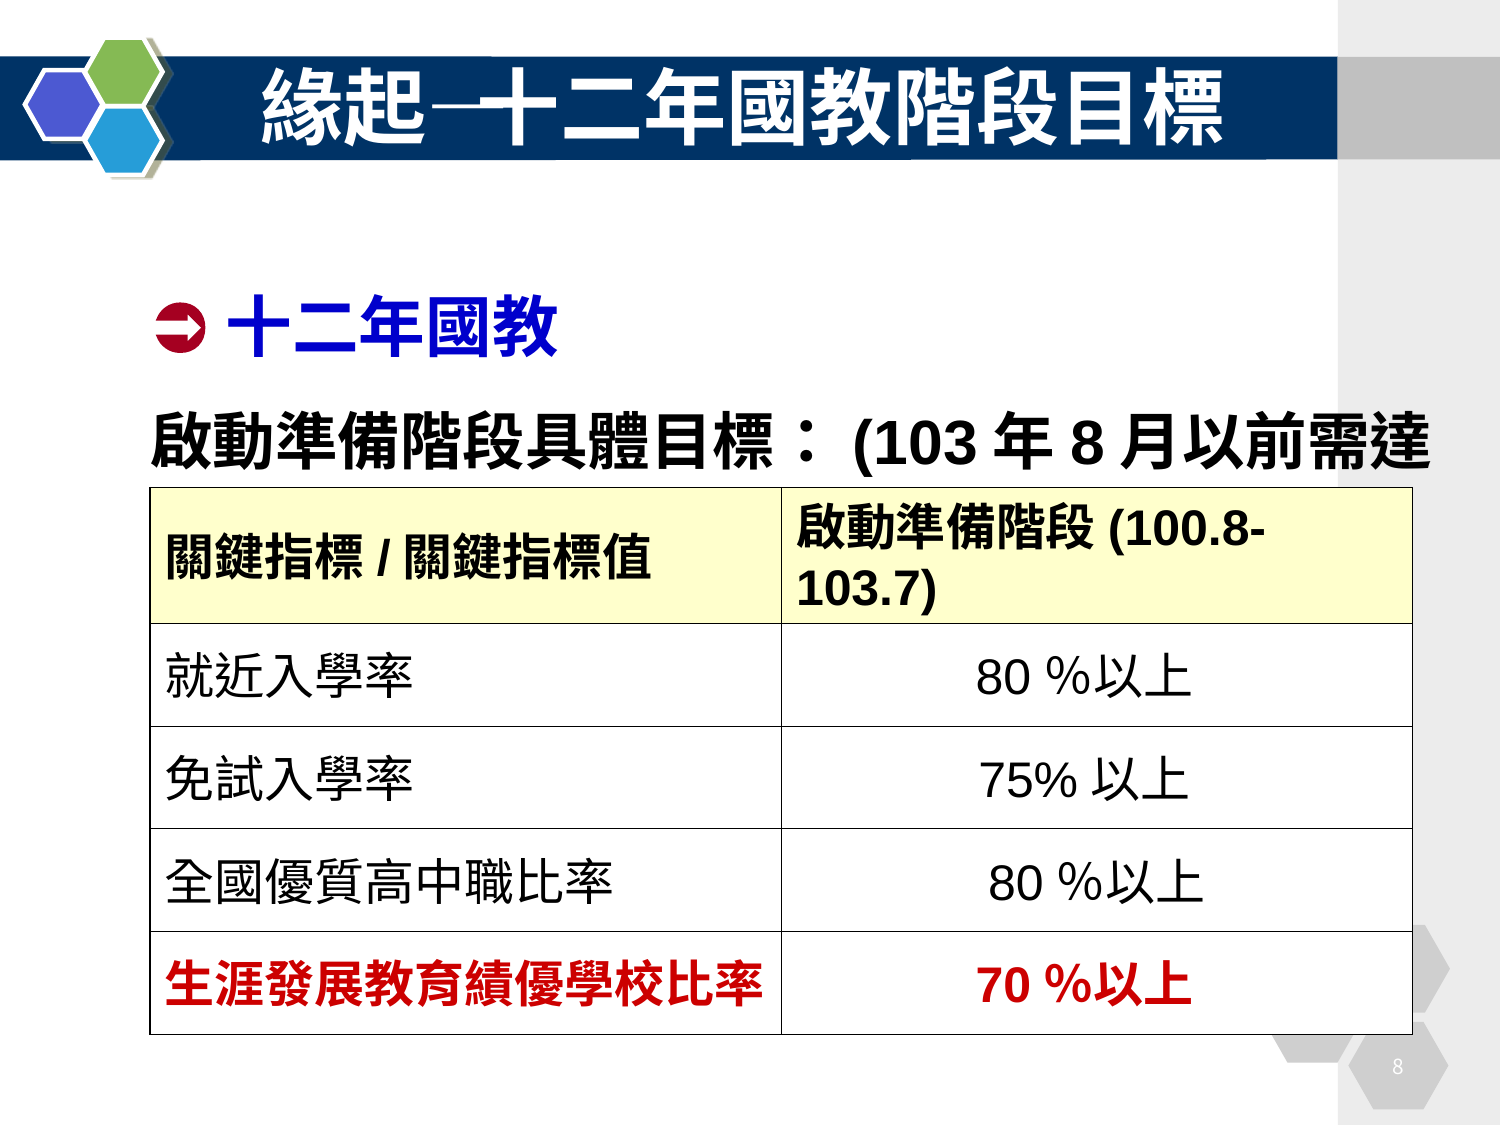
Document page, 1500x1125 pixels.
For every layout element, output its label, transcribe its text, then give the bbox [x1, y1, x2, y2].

table_cell 80％以上 [782, 624, 1412, 726]
table_cell 全國優質高中職比率 [151, 829, 781, 931]
table_header 關鍵指標/關鍵指標值 [151, 488, 781, 623]
text_box 十二年國教 啟動準備階段具體目標：(103年8月以前需達成) [135, 237, 1463, 710]
table_header 啟動準備階段(100.8-103.7) [782, 488, 1412, 623]
table_cell 就近入學率 [151, 624, 781, 726]
table_cell 70％以上 [782, 932, 1412, 1034]
table_cell 75%以上 [782, 727, 1412, 828]
text_box 緣起—十二年國教階段目標 [37, 47, 1449, 163]
table_cell 免試入學率 [151, 727, 781, 828]
table_cell 80％以上 [782, 829, 1412, 931]
table_cell 生涯發展教育績優學校比率 [151, 932, 781, 1034]
